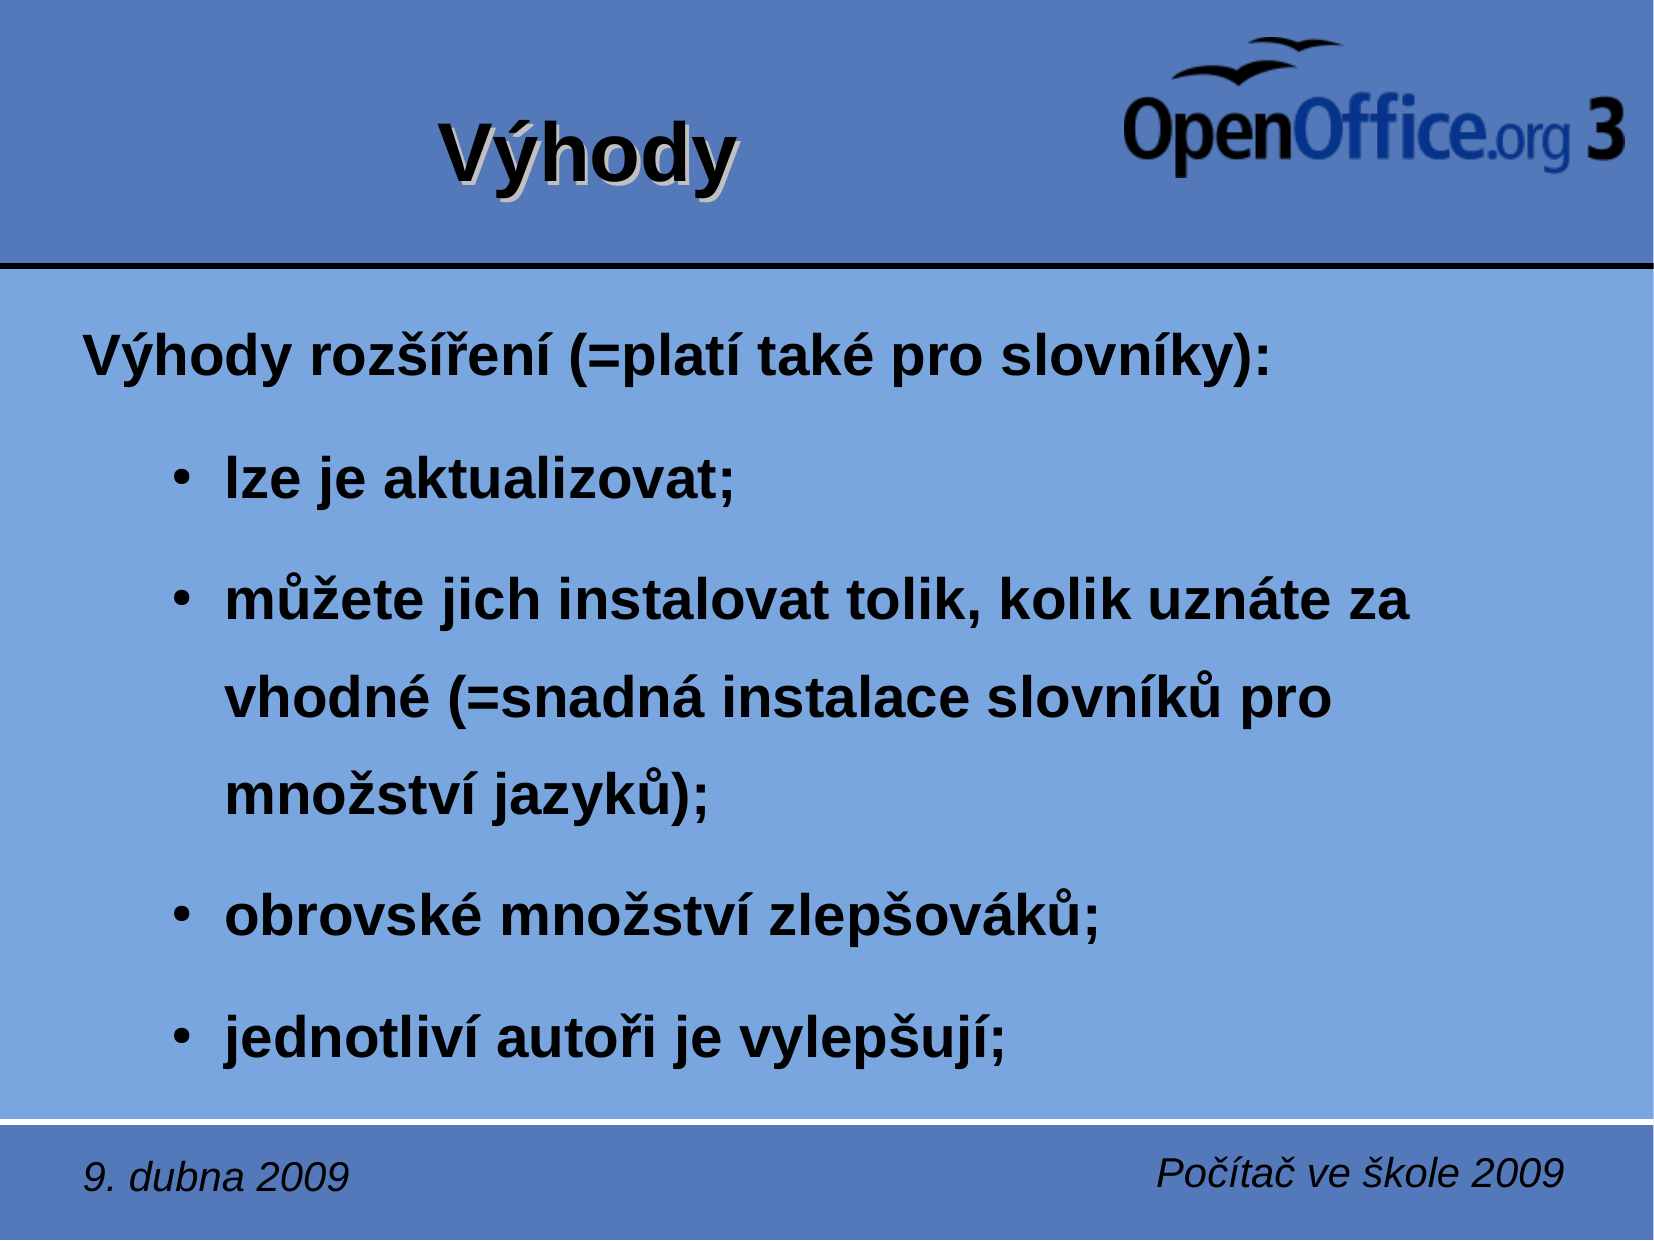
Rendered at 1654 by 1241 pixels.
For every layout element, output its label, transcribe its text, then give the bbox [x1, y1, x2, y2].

title Výhody [82, 56, 1093, 250]
picture [1124, 37, 1625, 178]
list Výhody rozšíření (=platí také pro slovníky): lze je aktualizovat; můžete jich instalovat tolik, kolik uznáte za vhodné (=snadná instalace slovníků pro množství jazyků); obrovské množství zlepšováků; jednotliví autoři je vylepšují; [82, 290, 1571, 1109]
